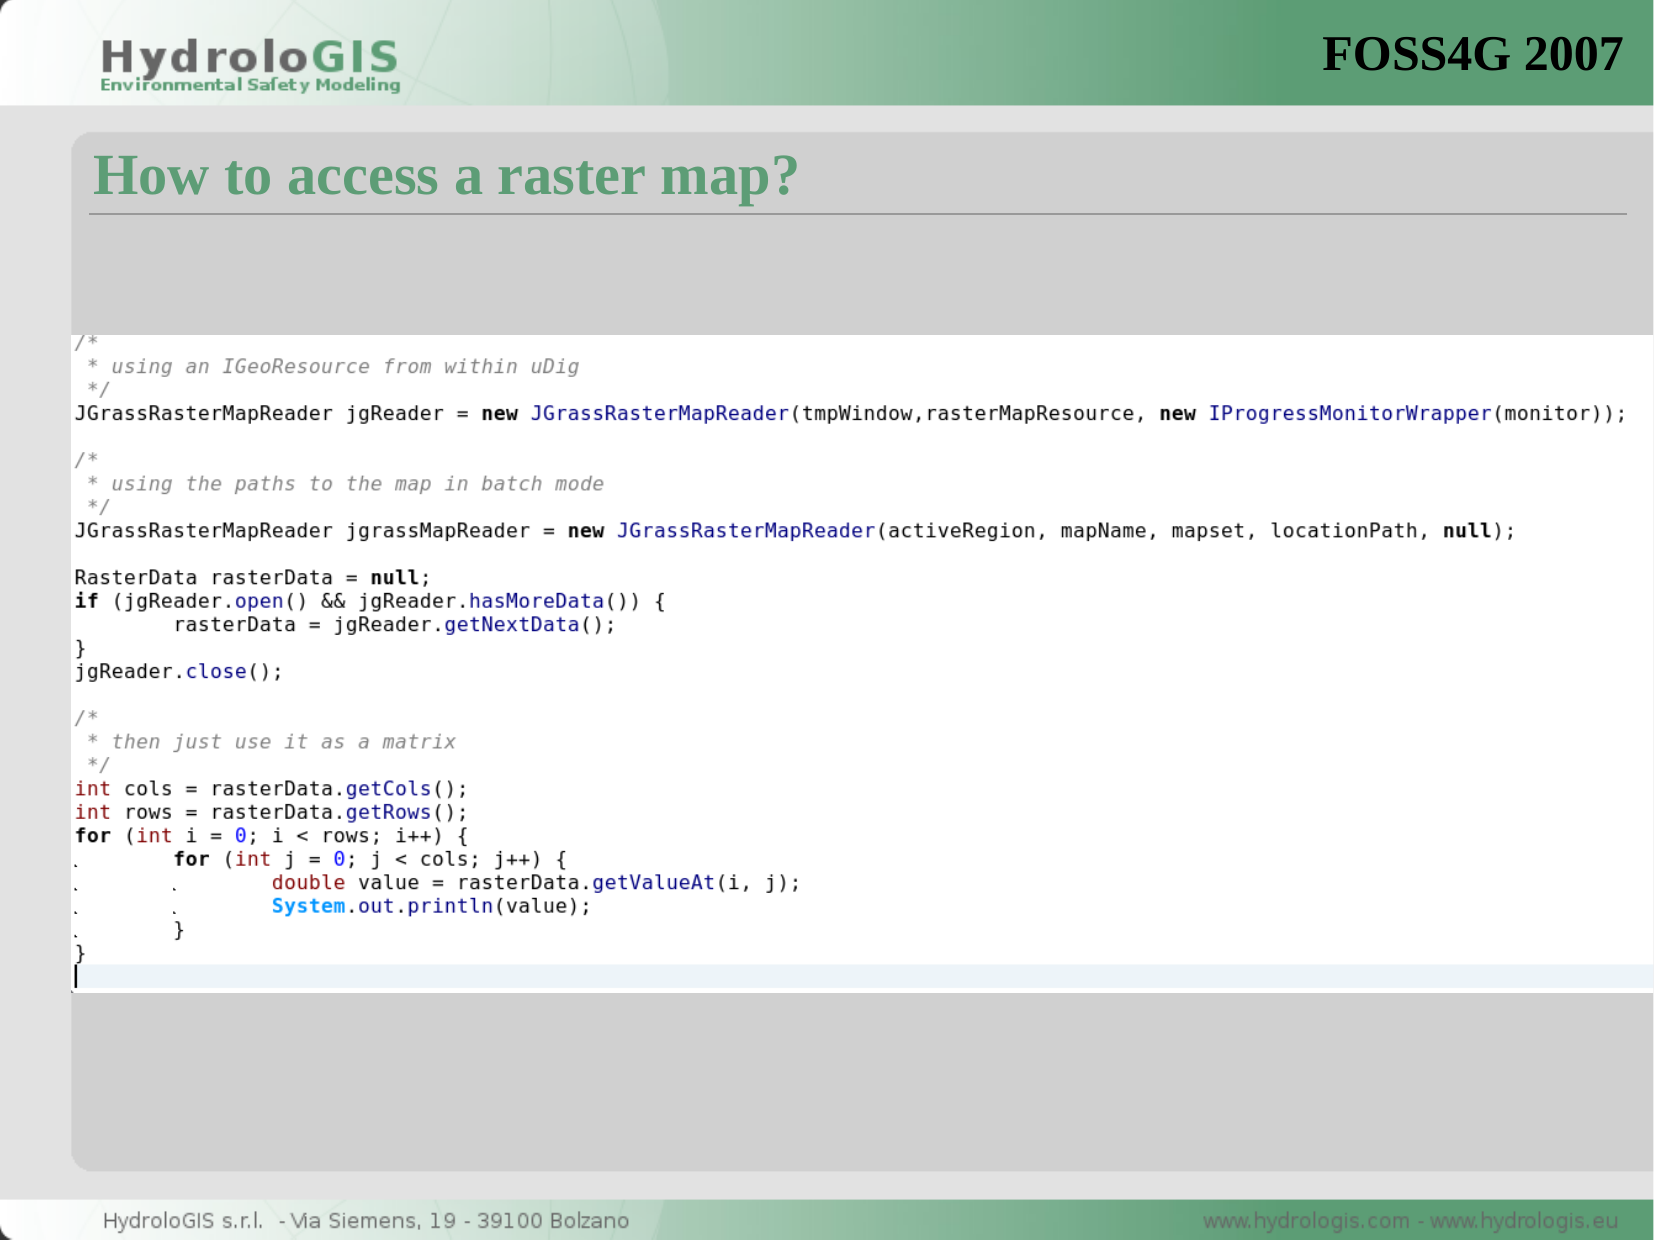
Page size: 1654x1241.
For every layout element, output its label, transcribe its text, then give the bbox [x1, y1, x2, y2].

title How to access a raster map? [93, 134, 1600, 215]
picture [0, 0, 1654, 1240]
